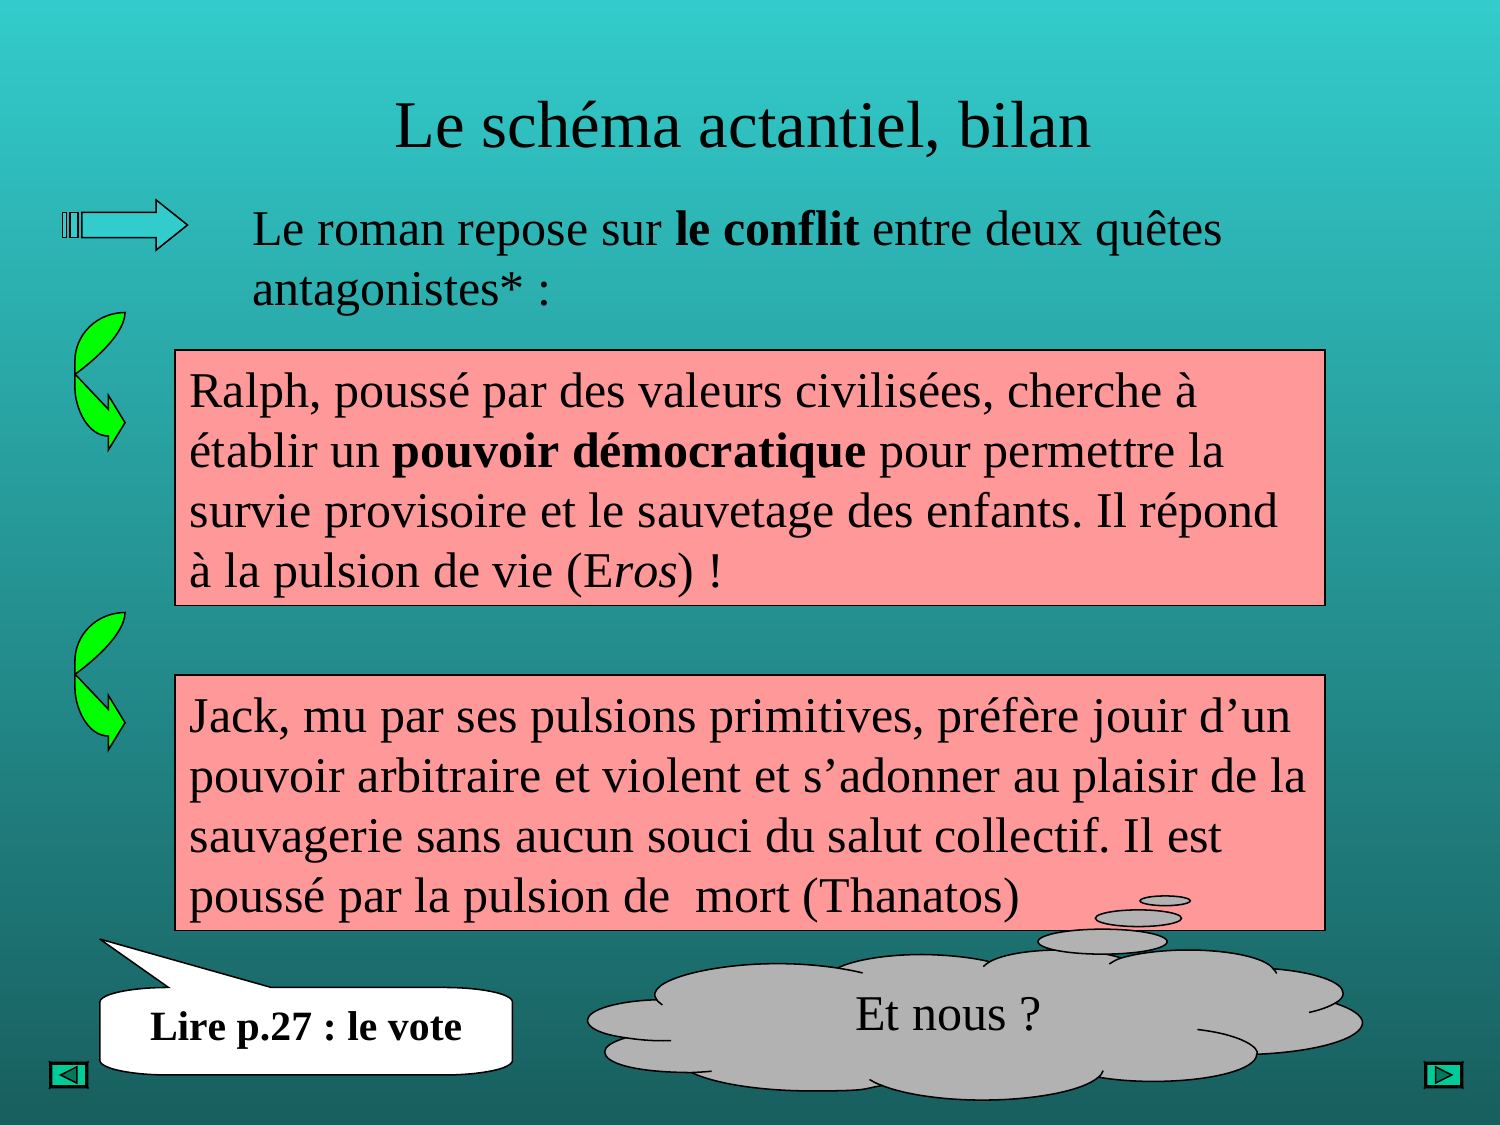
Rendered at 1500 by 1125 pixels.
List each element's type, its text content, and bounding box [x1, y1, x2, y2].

text_box Et nous ? [1095, 909, 1182, 927]
text_box Et nous ? [1140, 895, 1191, 906]
text_box Lire p.27 : le vote [99, 939, 513, 1075]
text_box [81, 200, 188, 251]
text_box [70, 212, 78, 238]
text_box [51, 1062, 88, 1088]
text_box [1426, 1062, 1463, 1088]
text_box Ralph, poussé par des valeurs civilisées, cherche à établir un pouvoir démocratique pour permettre la survie provisoire et le sauvetage des enfants. Il répond à la pulsion de vie (Eros) ! [174, 349, 1326, 606]
text_box [62, 212, 66, 238]
text_box Et nous ? [587, 929, 1363, 1101]
title Le schéma actantiel, bilan [62, 50, 1426, 201]
text_box [74, 312, 126, 451]
text_box Le roman repose sur le conflit entre deux quêtes antagonistes* : [237, 187, 1463, 323]
text_box [74, 612, 126, 751]
text_box Jack, mu par ses pulsions primitives, préfère jouir d’un pouvoir arbitraire et violent et s’adonner au plaisir de la sauvagerie sans aucun souci du salut collectif. Il est poussé par la pulsion de mort (Thanatos) [174, 674, 1326, 931]
